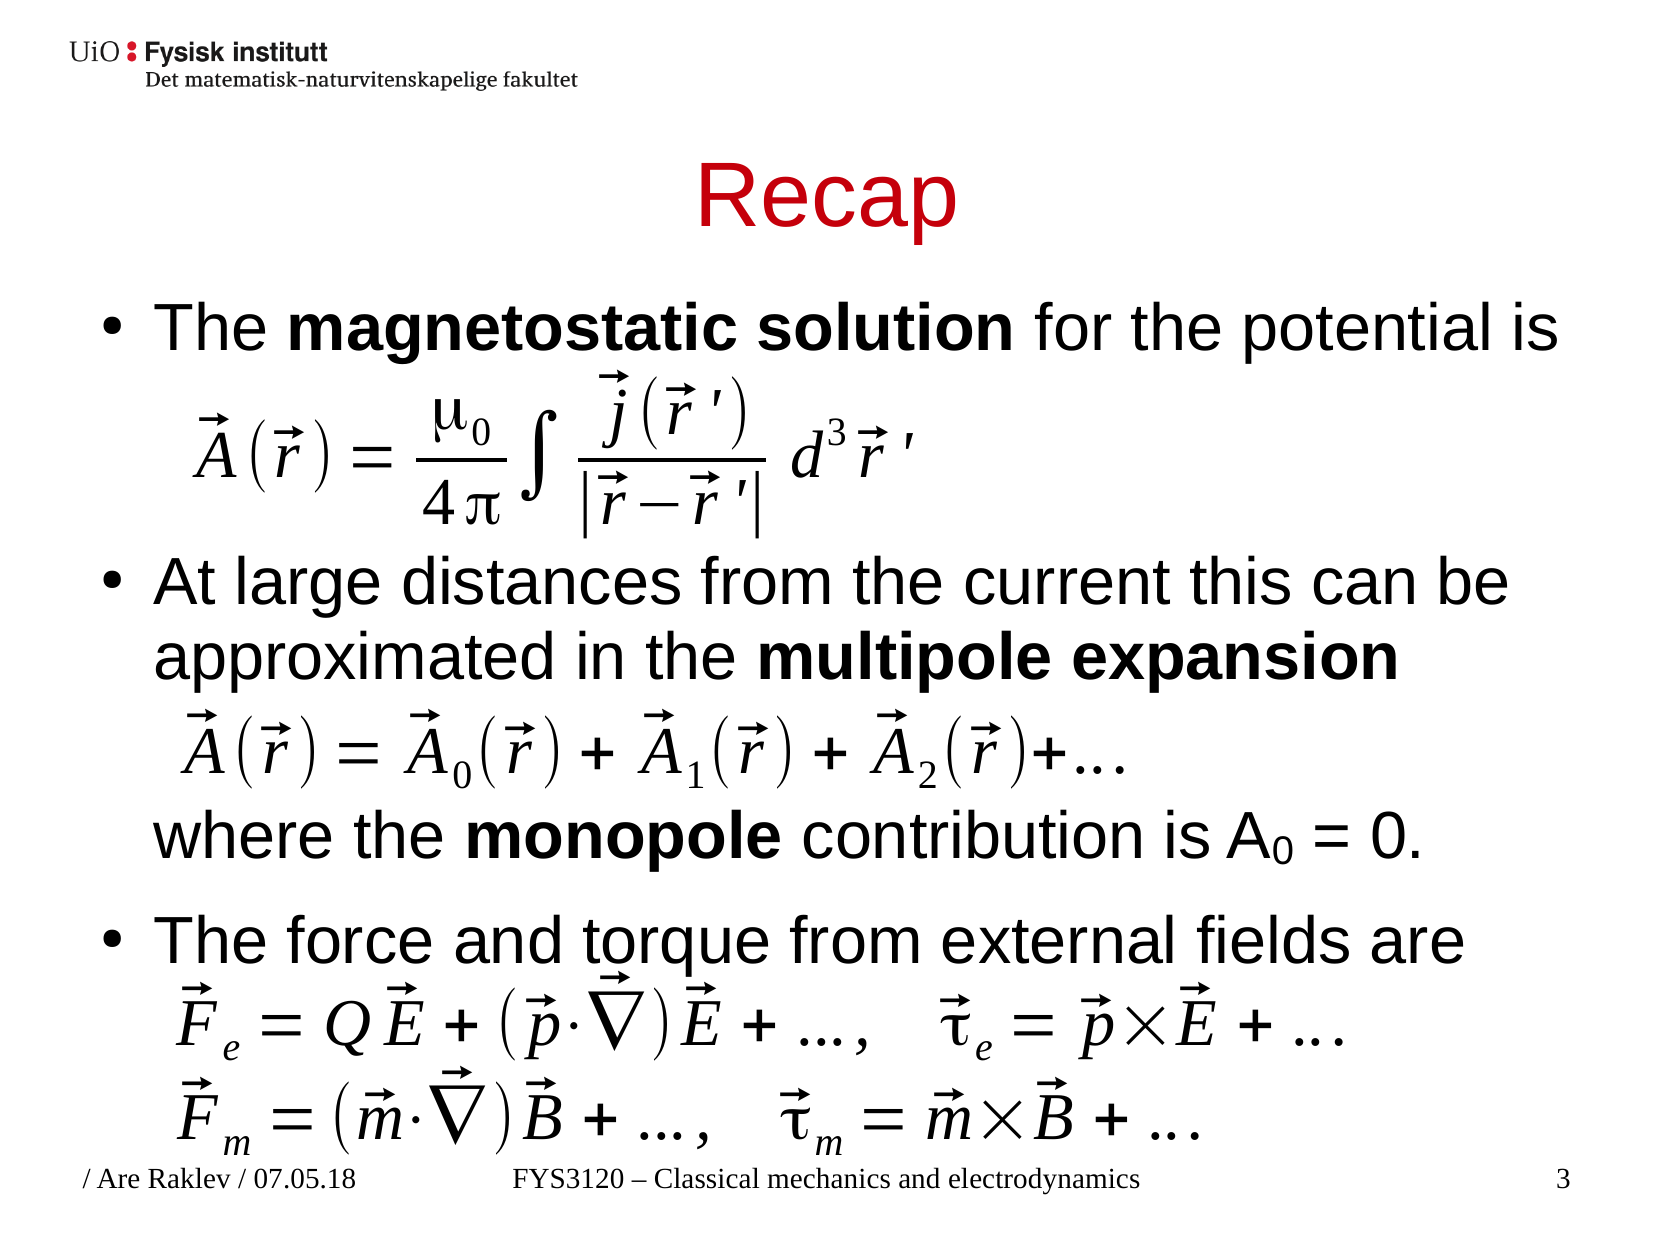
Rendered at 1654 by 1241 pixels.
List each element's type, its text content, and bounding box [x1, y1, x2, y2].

picture [68, 37, 581, 93]
chart [167, 968, 1355, 1165]
list The magnetostatic solution for the potential is At large distances from the current this can be approximated in the multipole expansion where the monopole contribution is A0 = 0. The force and torque from external fields are [82, 290, 1571, 1147]
title Recap [82, 90, 1571, 290]
chart [184, 366, 923, 543]
chart [171, 705, 1137, 798]
